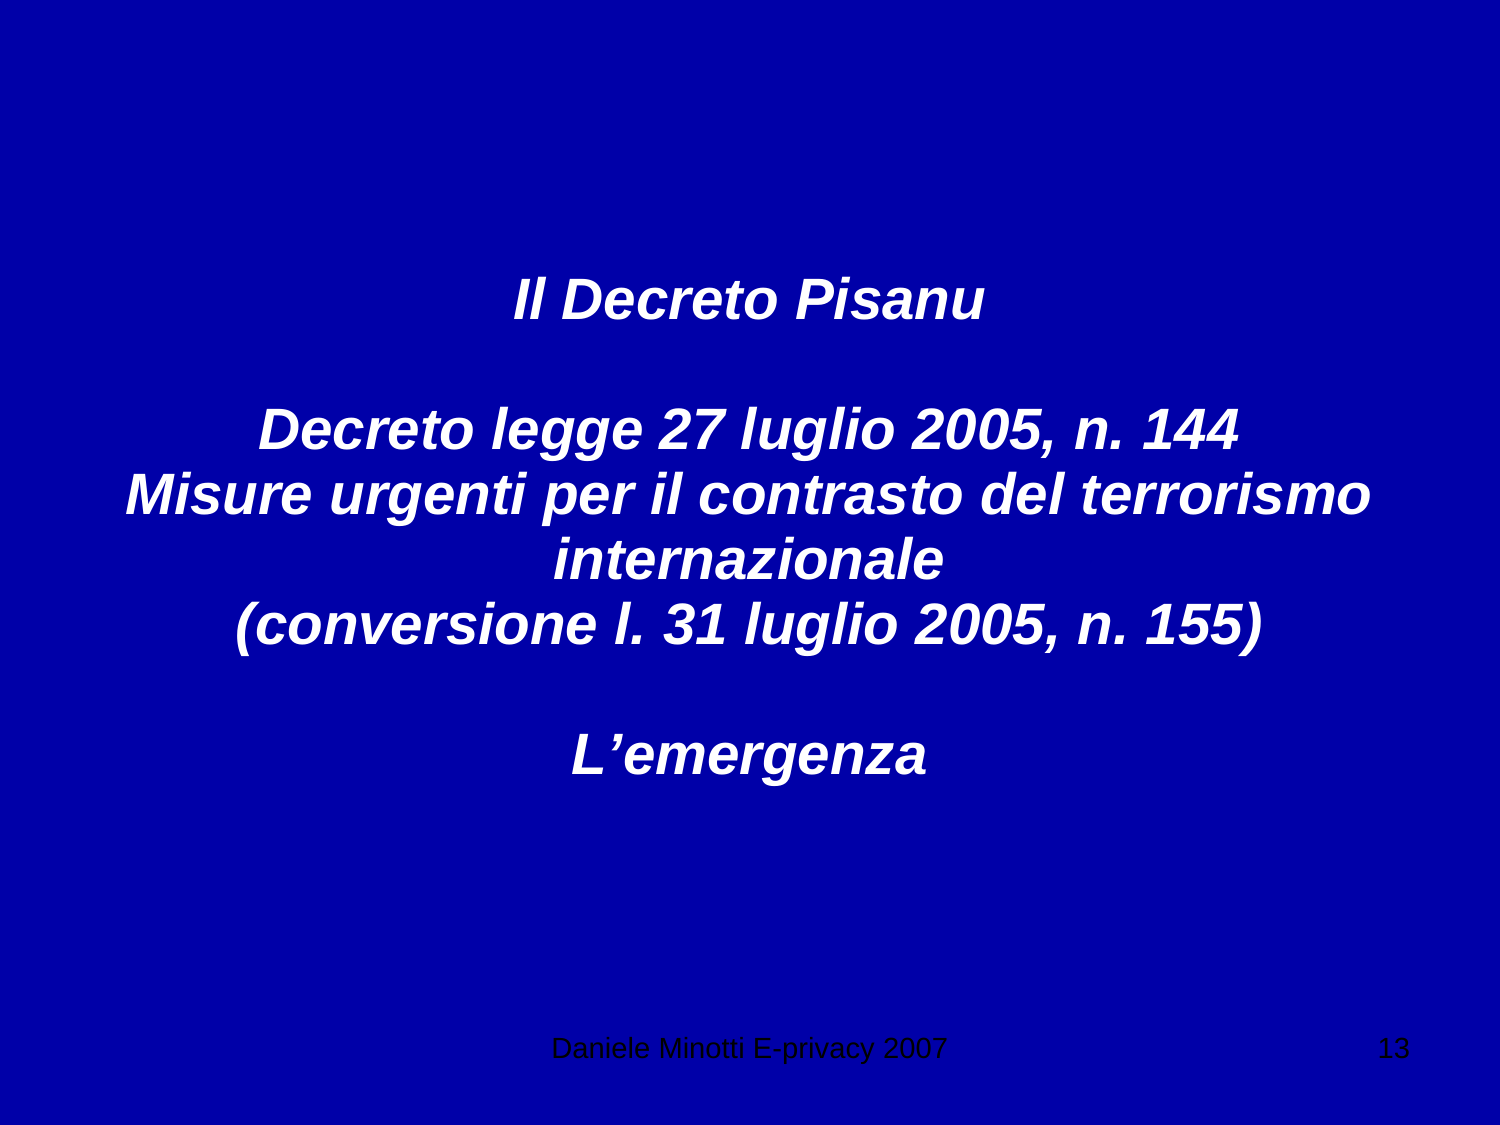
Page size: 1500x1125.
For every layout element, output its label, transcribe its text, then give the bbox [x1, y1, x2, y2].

title Il Decreto Pisanu Decreto legge 27 luglio 2005, n. 144 Misure urgenti per il contrasto del terrorismo internazionale (conversione l. 31 luglio 2005, n. 155) L’emergenza [100, 90, 1400, 965]
